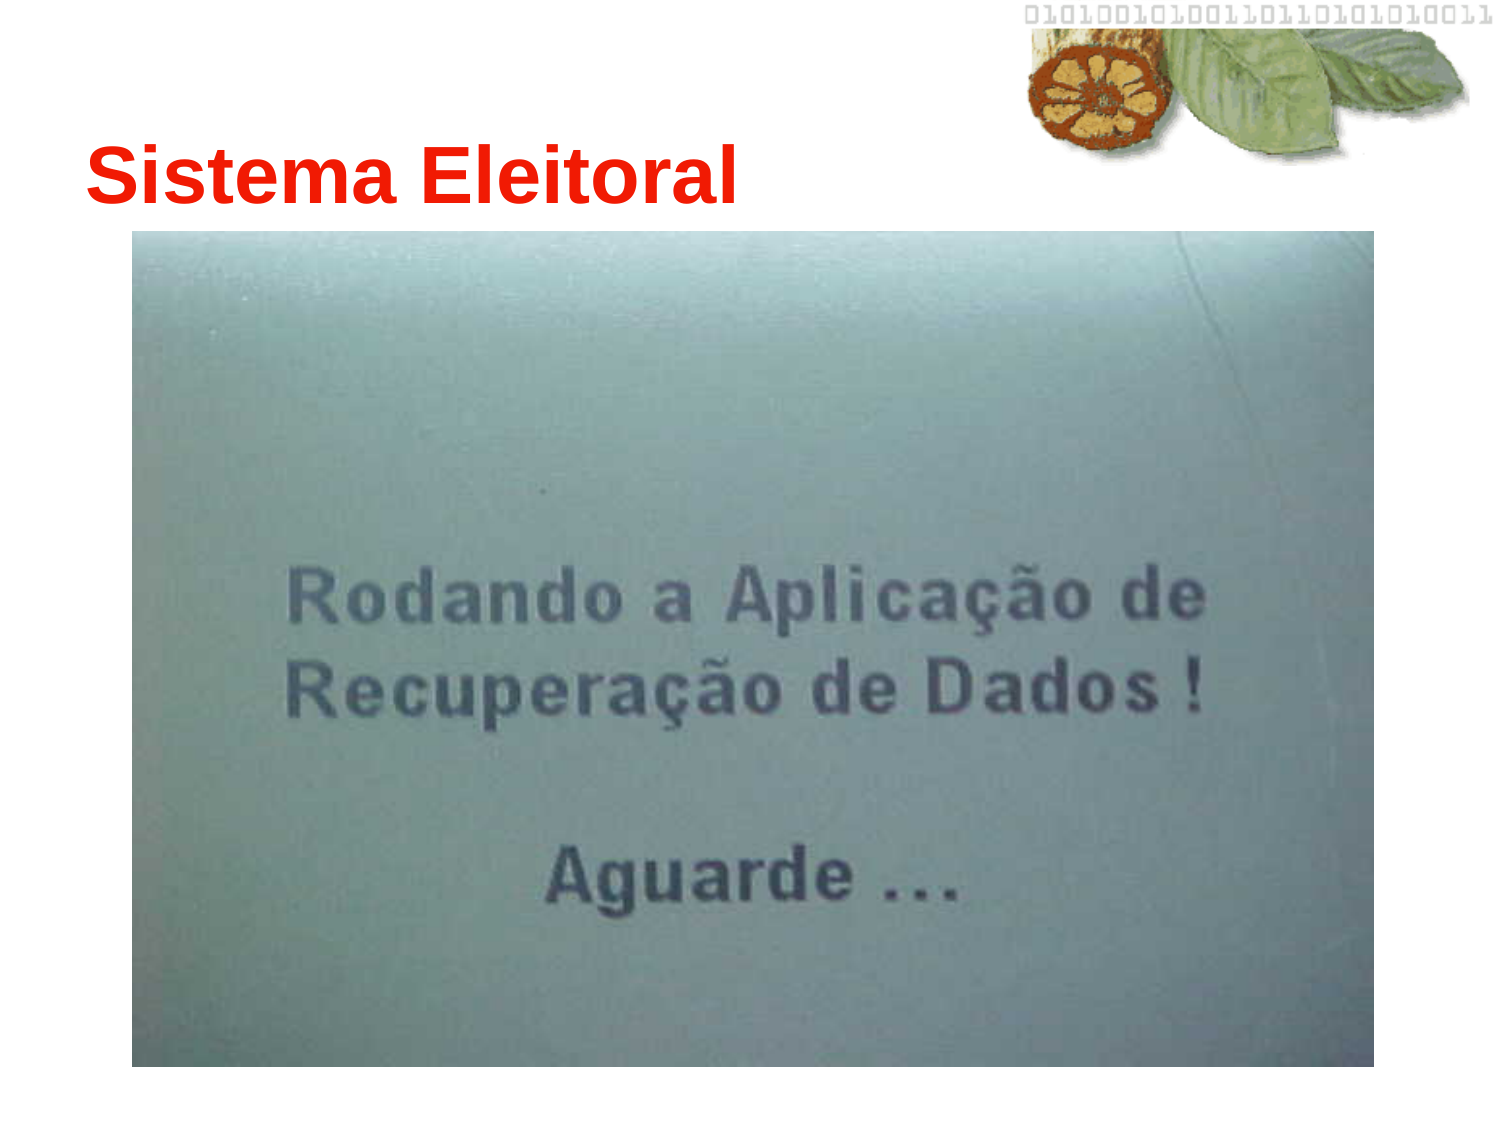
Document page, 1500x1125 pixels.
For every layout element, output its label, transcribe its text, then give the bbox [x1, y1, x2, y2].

picture [132, 231, 1374, 1067]
picture [1021, 0, 1494, 166]
title Sistema Eleitoral [70, 103, 1309, 230]
